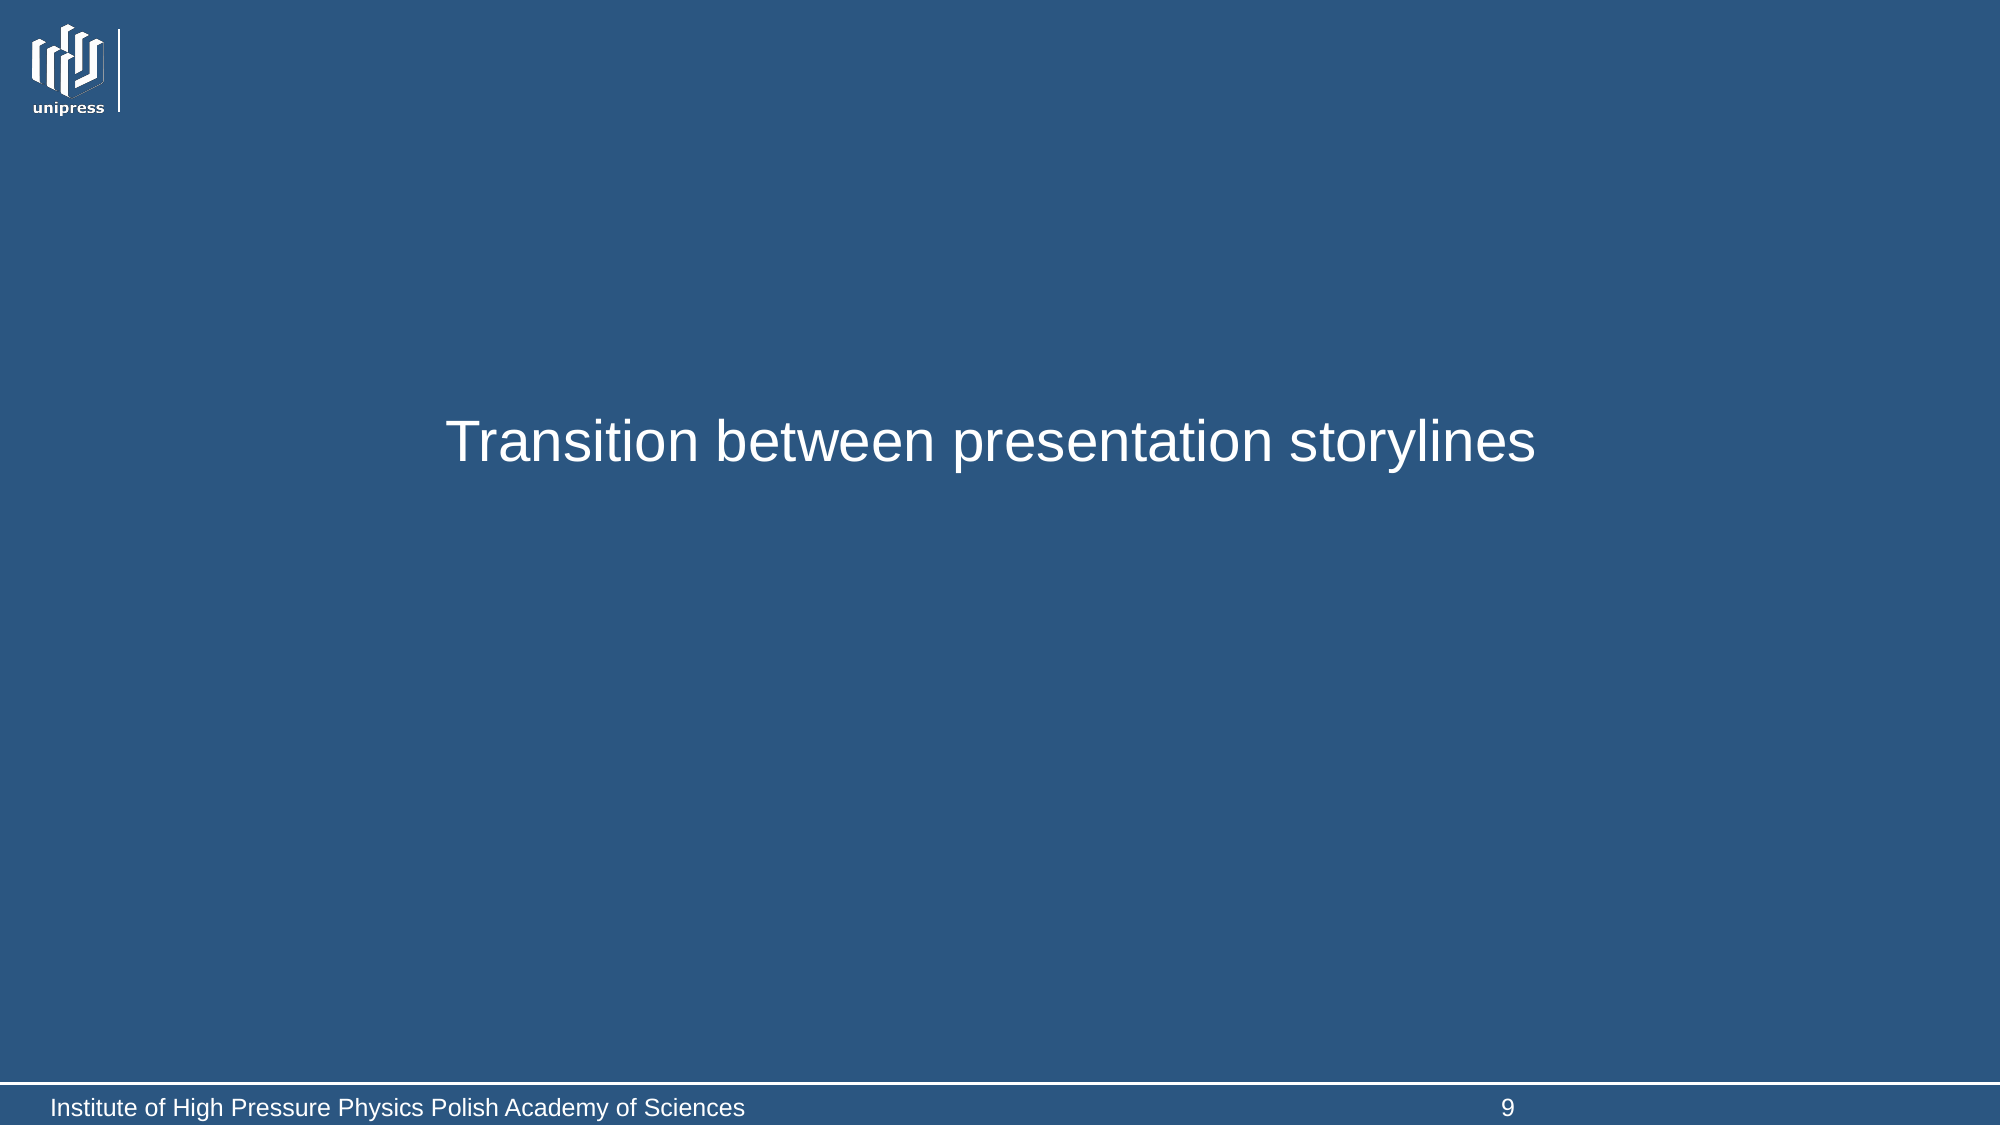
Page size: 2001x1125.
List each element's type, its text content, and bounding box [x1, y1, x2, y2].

text_box 9 [1485, 1084, 1936, 1125]
text_box Transition between presentation storylines [249, 246, 1750, 639]
